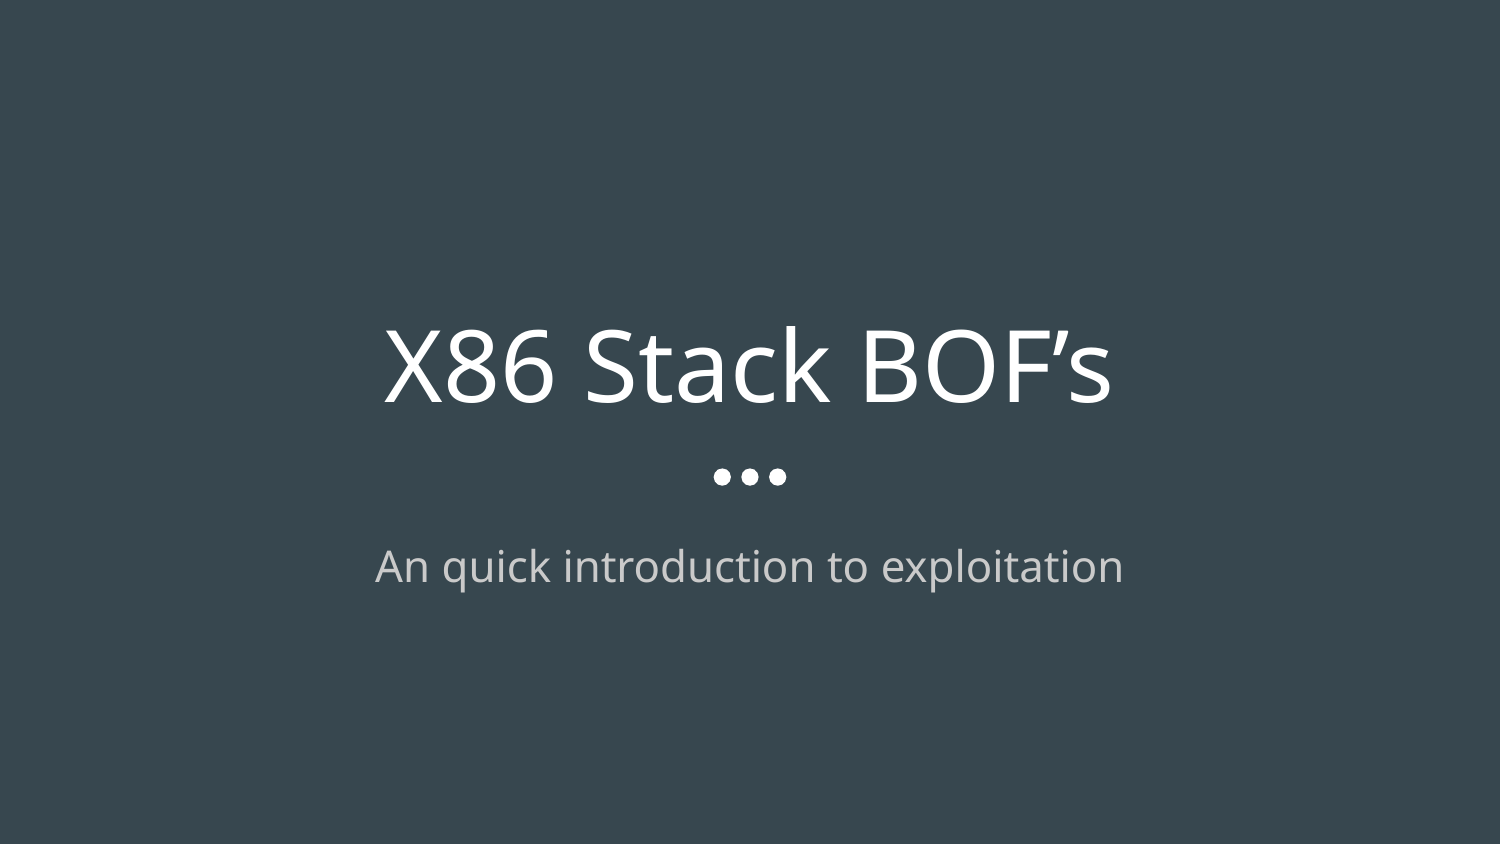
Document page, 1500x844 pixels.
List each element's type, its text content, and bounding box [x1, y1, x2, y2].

title X86 Stack BOF’s [110, 162, 1390, 447]
subtitle An quick introduction to exploitation [110, 520, 1390, 651]
